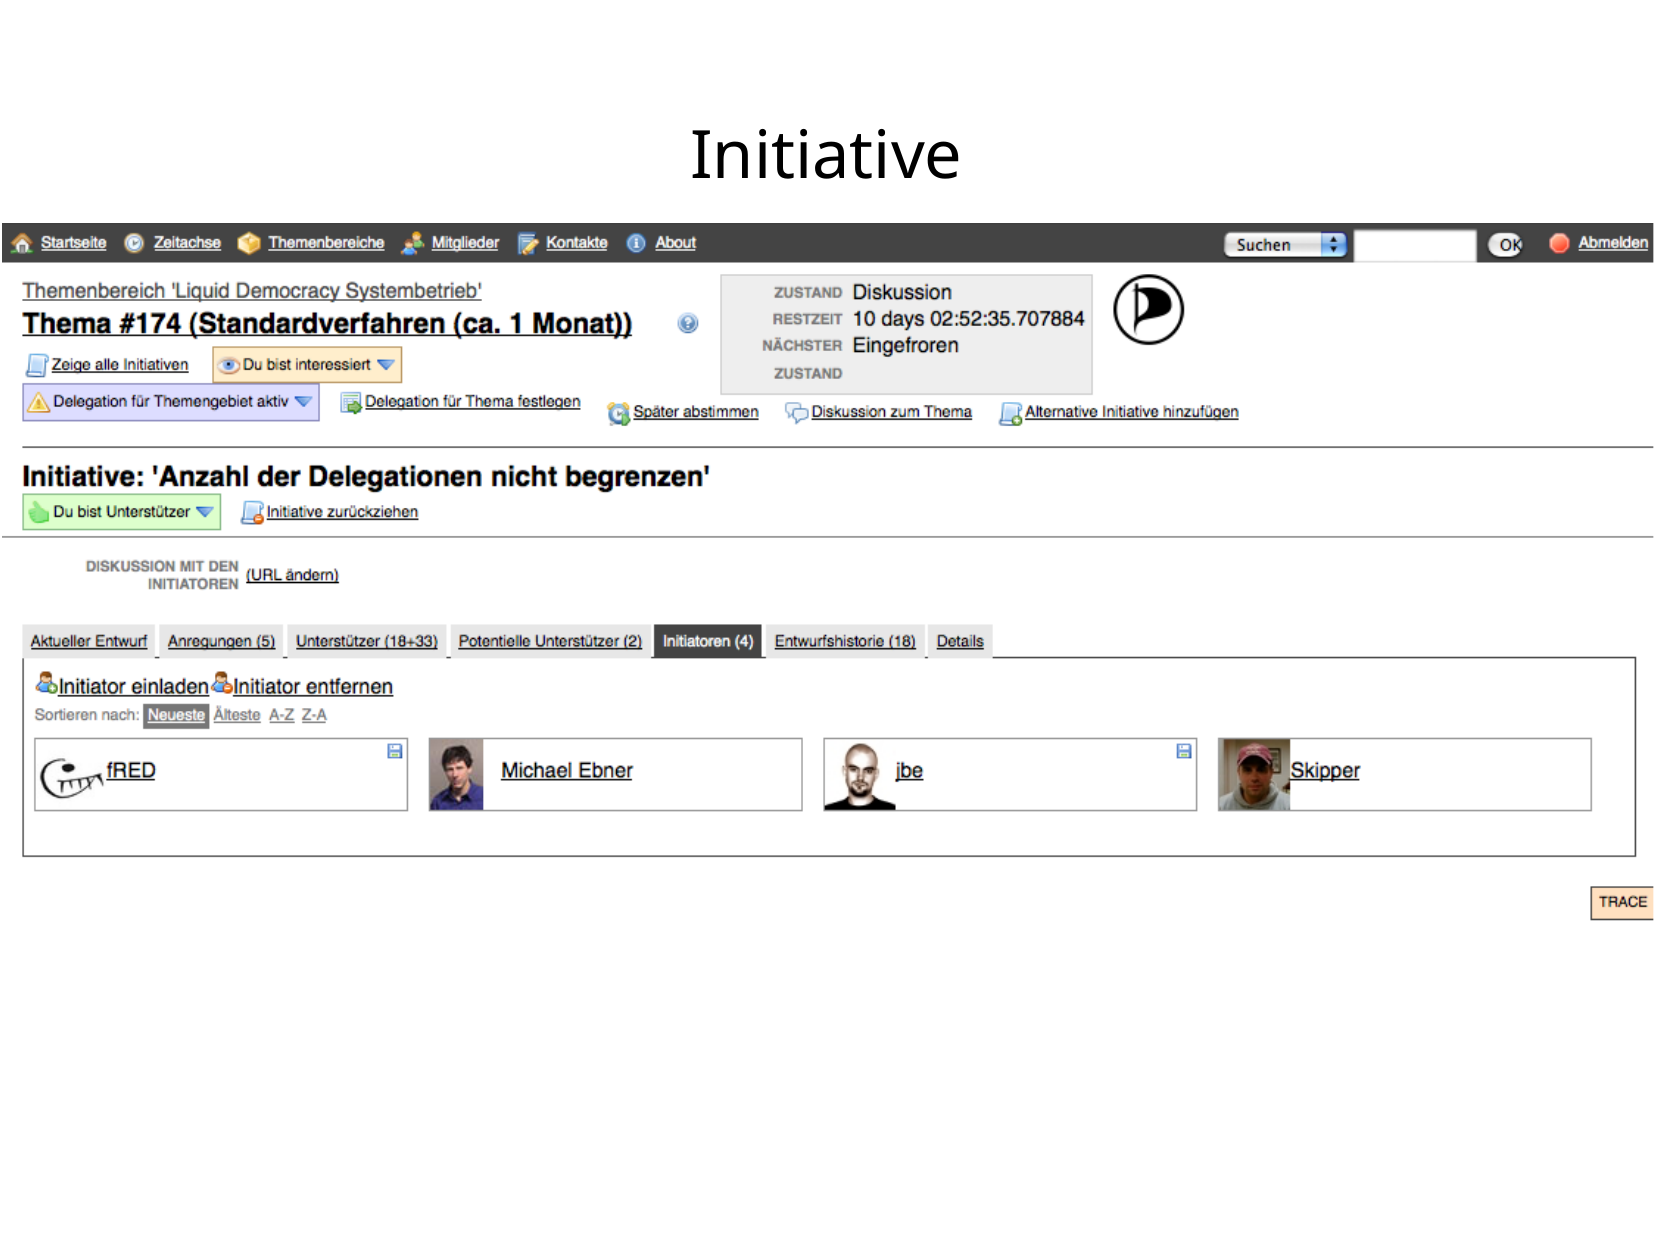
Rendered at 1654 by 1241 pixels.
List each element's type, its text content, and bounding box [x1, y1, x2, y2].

title Initiative [82, 56, 1571, 223]
picture [2, 223, 1654, 1019]
